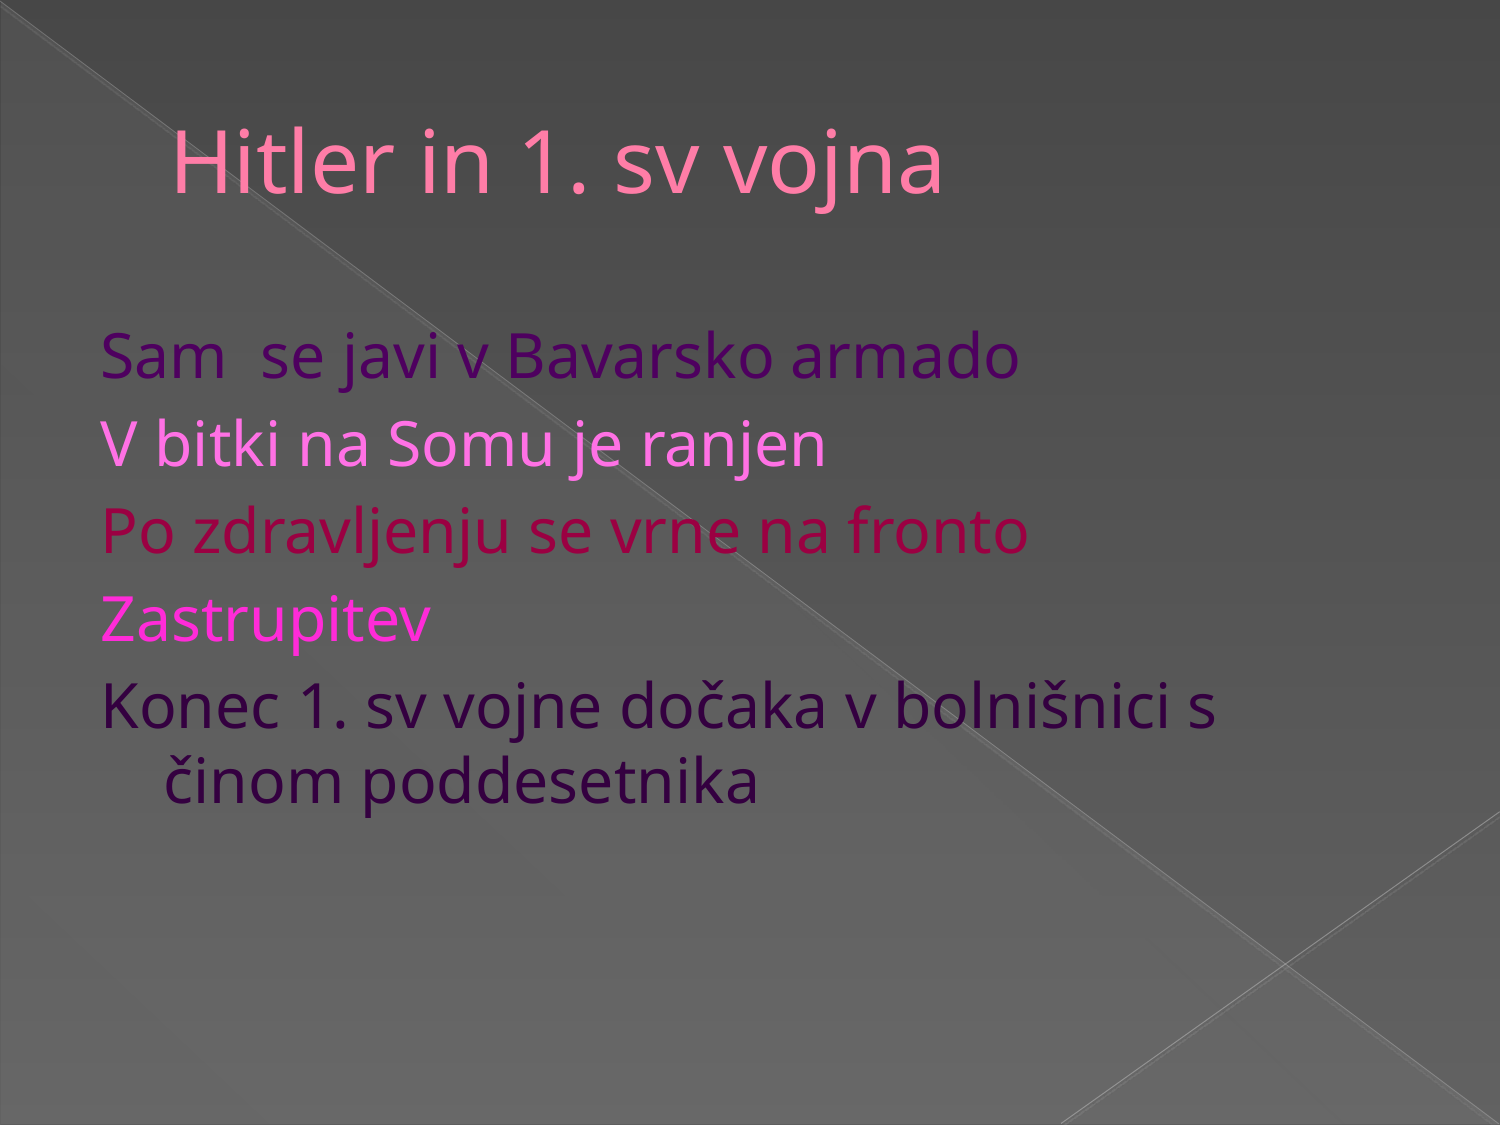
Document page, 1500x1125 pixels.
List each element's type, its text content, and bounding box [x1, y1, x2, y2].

title Hitler in 1. sv vojna [75, 43, 1425, 274]
list Sam se javi v Bavarsko armado V bitki na Somu je ranjen Po zdravljenju se vrne na fronto Zastrupitev Konec 1. sv vojne dočaka v bolnišnici s činom poddesetnika [75, 308, 1425, 1059]
